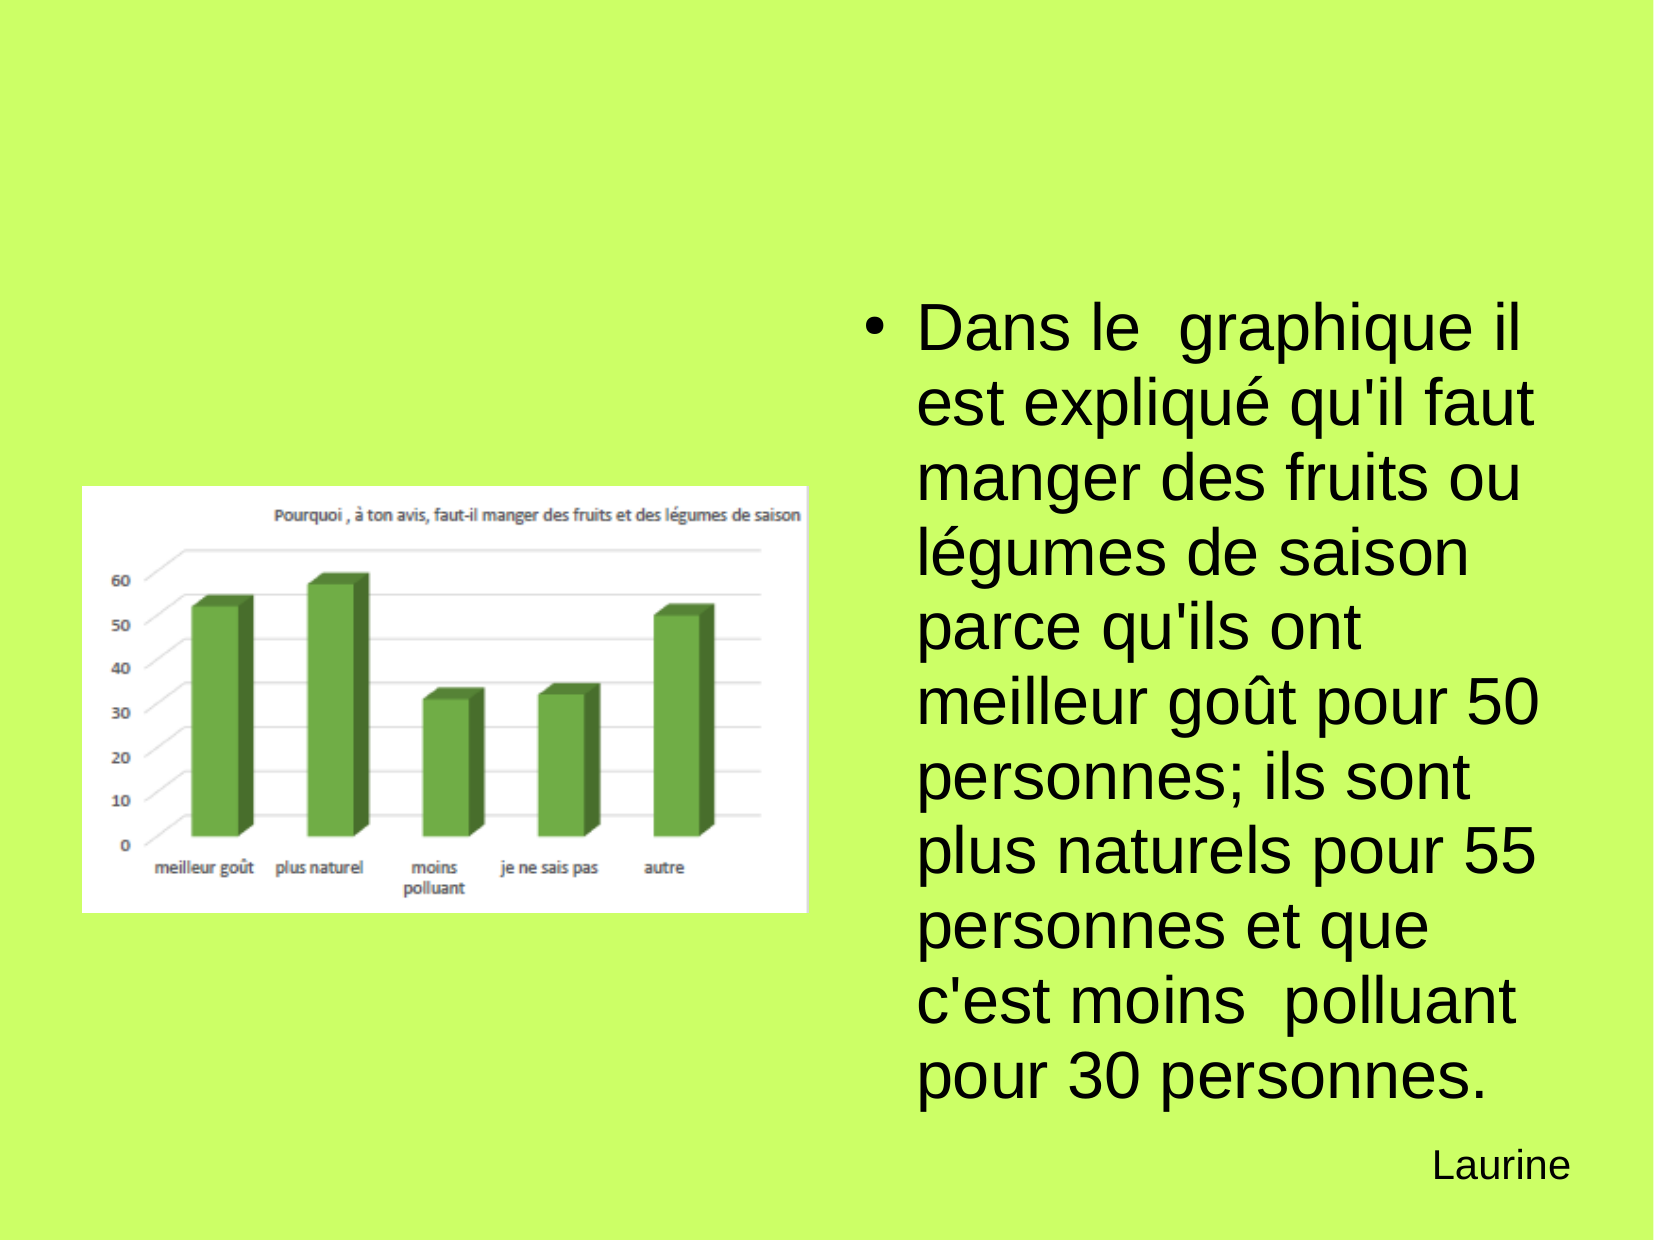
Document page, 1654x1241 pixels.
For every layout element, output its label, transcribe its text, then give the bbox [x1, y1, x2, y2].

picture [82, 486, 809, 913]
list Dans le graphique il est expliqué qu'il faut manger des fruits ou légumes de saison parce qu'ils ont meilleur goût pour 50 personnes; ils sont plus naturels pour 55 personnes et que c'est moins polluant pour 30 personnes. Laurine [845, 290, 1572, 1189]
